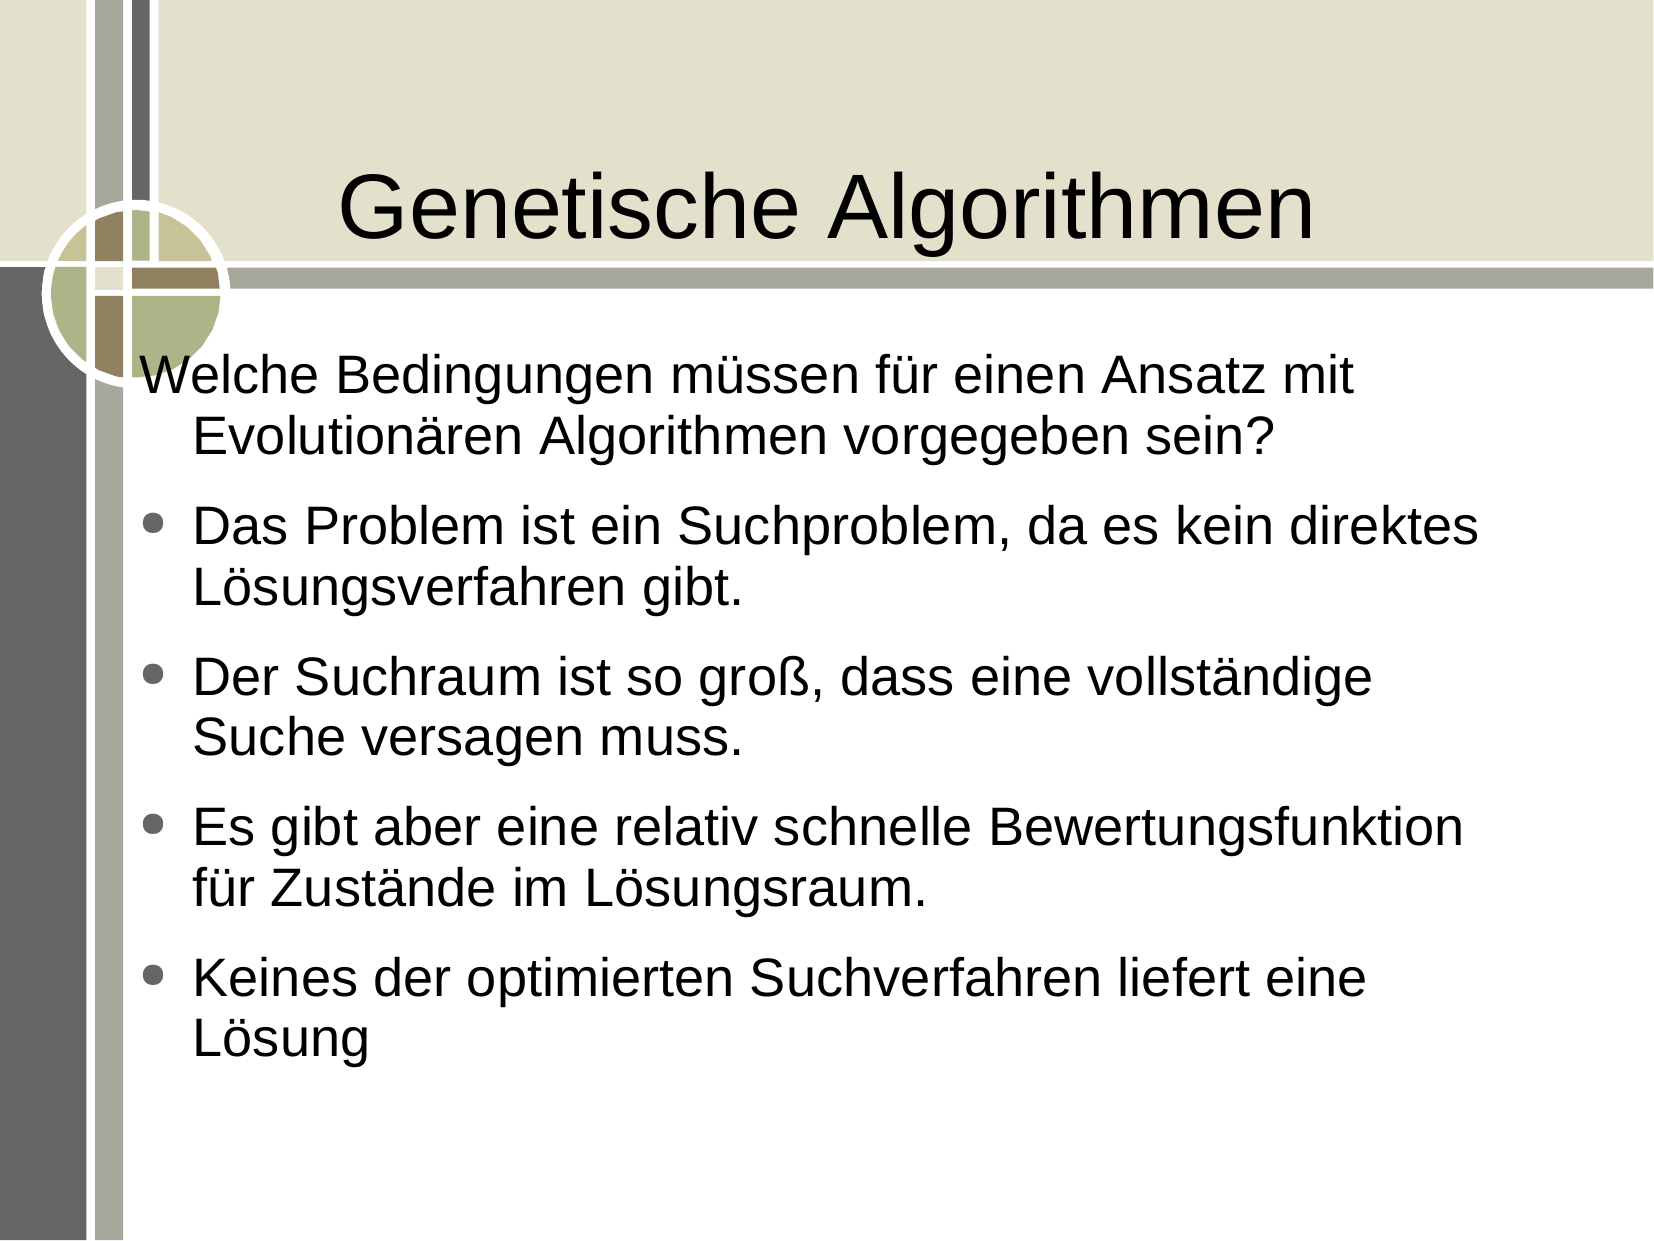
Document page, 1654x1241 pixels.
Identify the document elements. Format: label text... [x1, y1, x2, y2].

title Genetische Algorithmen [121, 102, 1534, 311]
list Welche Bedingungen müssen für einen Ansatz mit Evolutionären Algorithmen vorgegeben sein? Das Problem ist ein Suchproblem, da es kein direktes Lösungsverfahren gibt. Der Suchraum ist so groß, dass eine vollständige Suche versagen muss. Es gibt aber eine relativ schnelle Bewertungsfunktion für Zustände im Lösungsraum. Keines der optimierten Suchverfahren liefert eine Lösung [121, 344, 1534, 1127]
